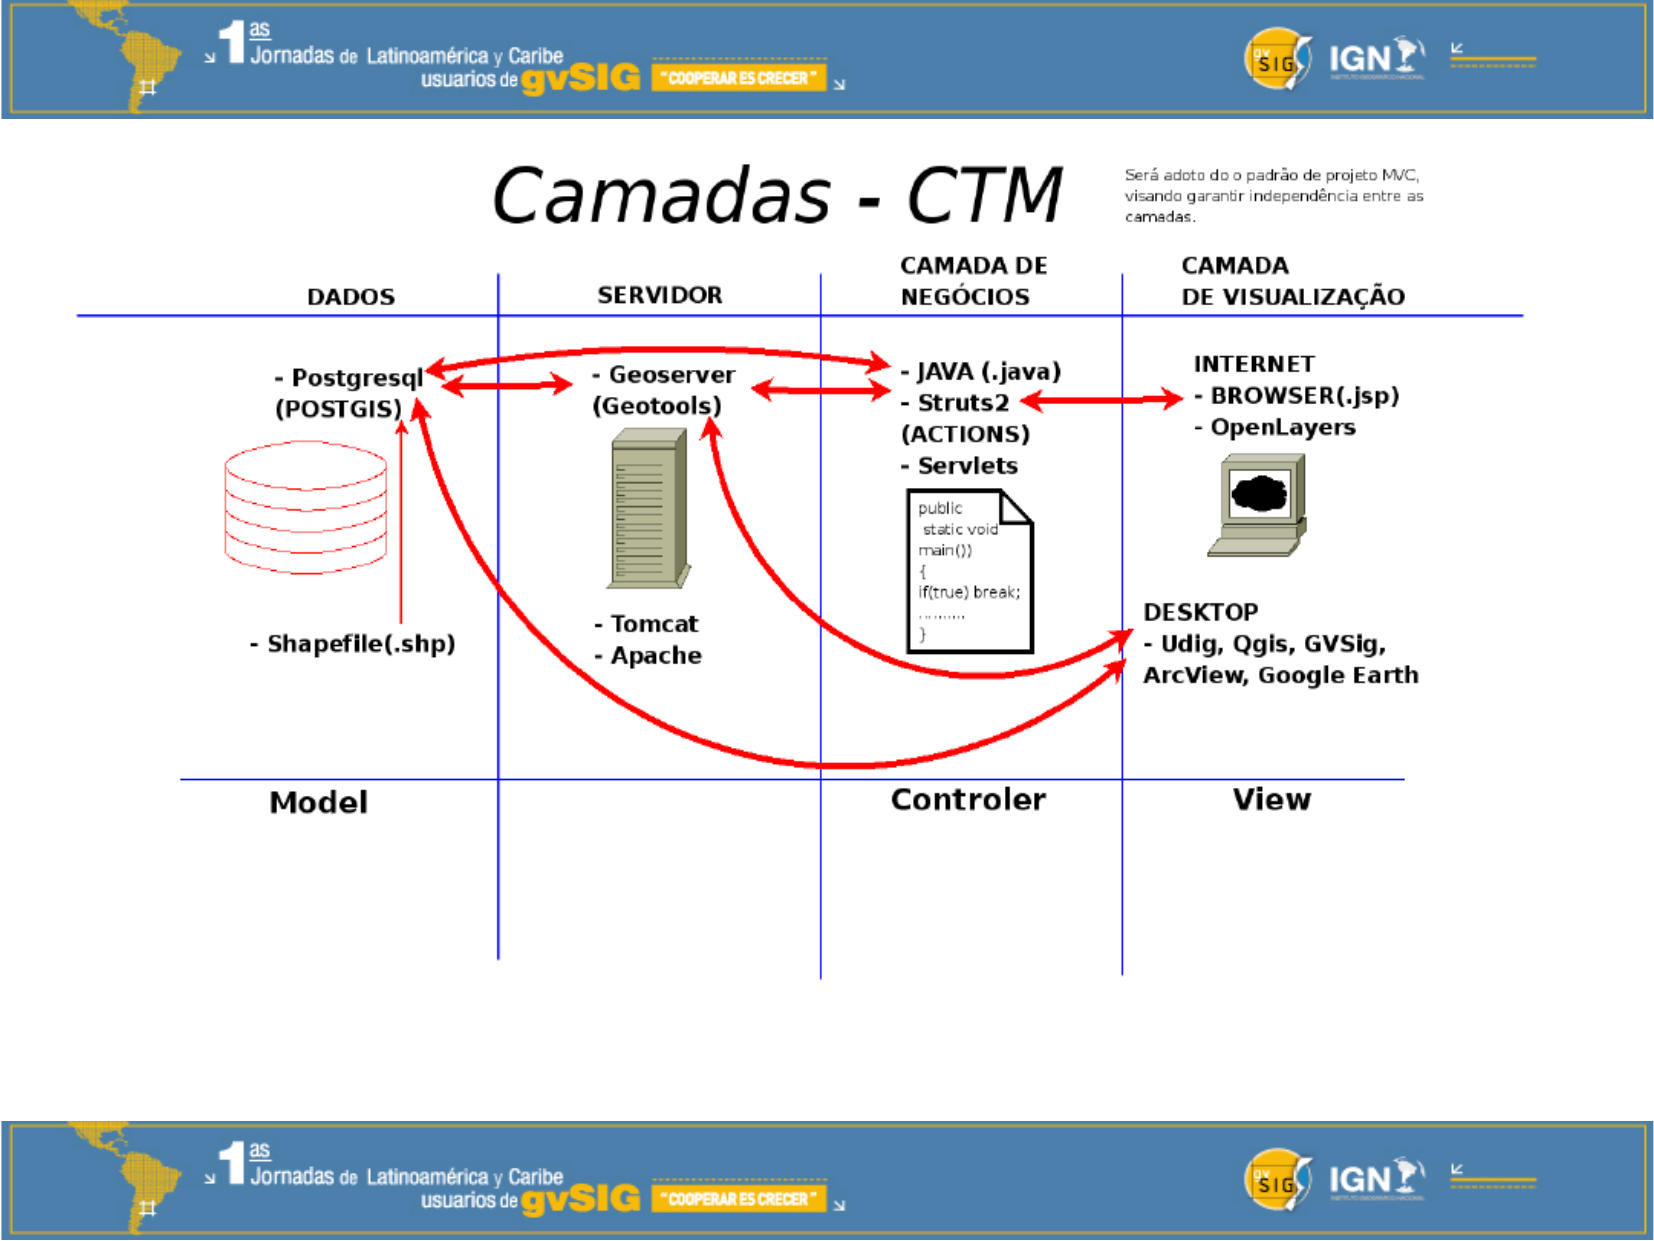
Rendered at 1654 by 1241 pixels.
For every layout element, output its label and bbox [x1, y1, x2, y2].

picture [0, 0, 1654, 119]
picture [0, 1121, 1654, 1241]
picture [29, 128, 1555, 1004]
